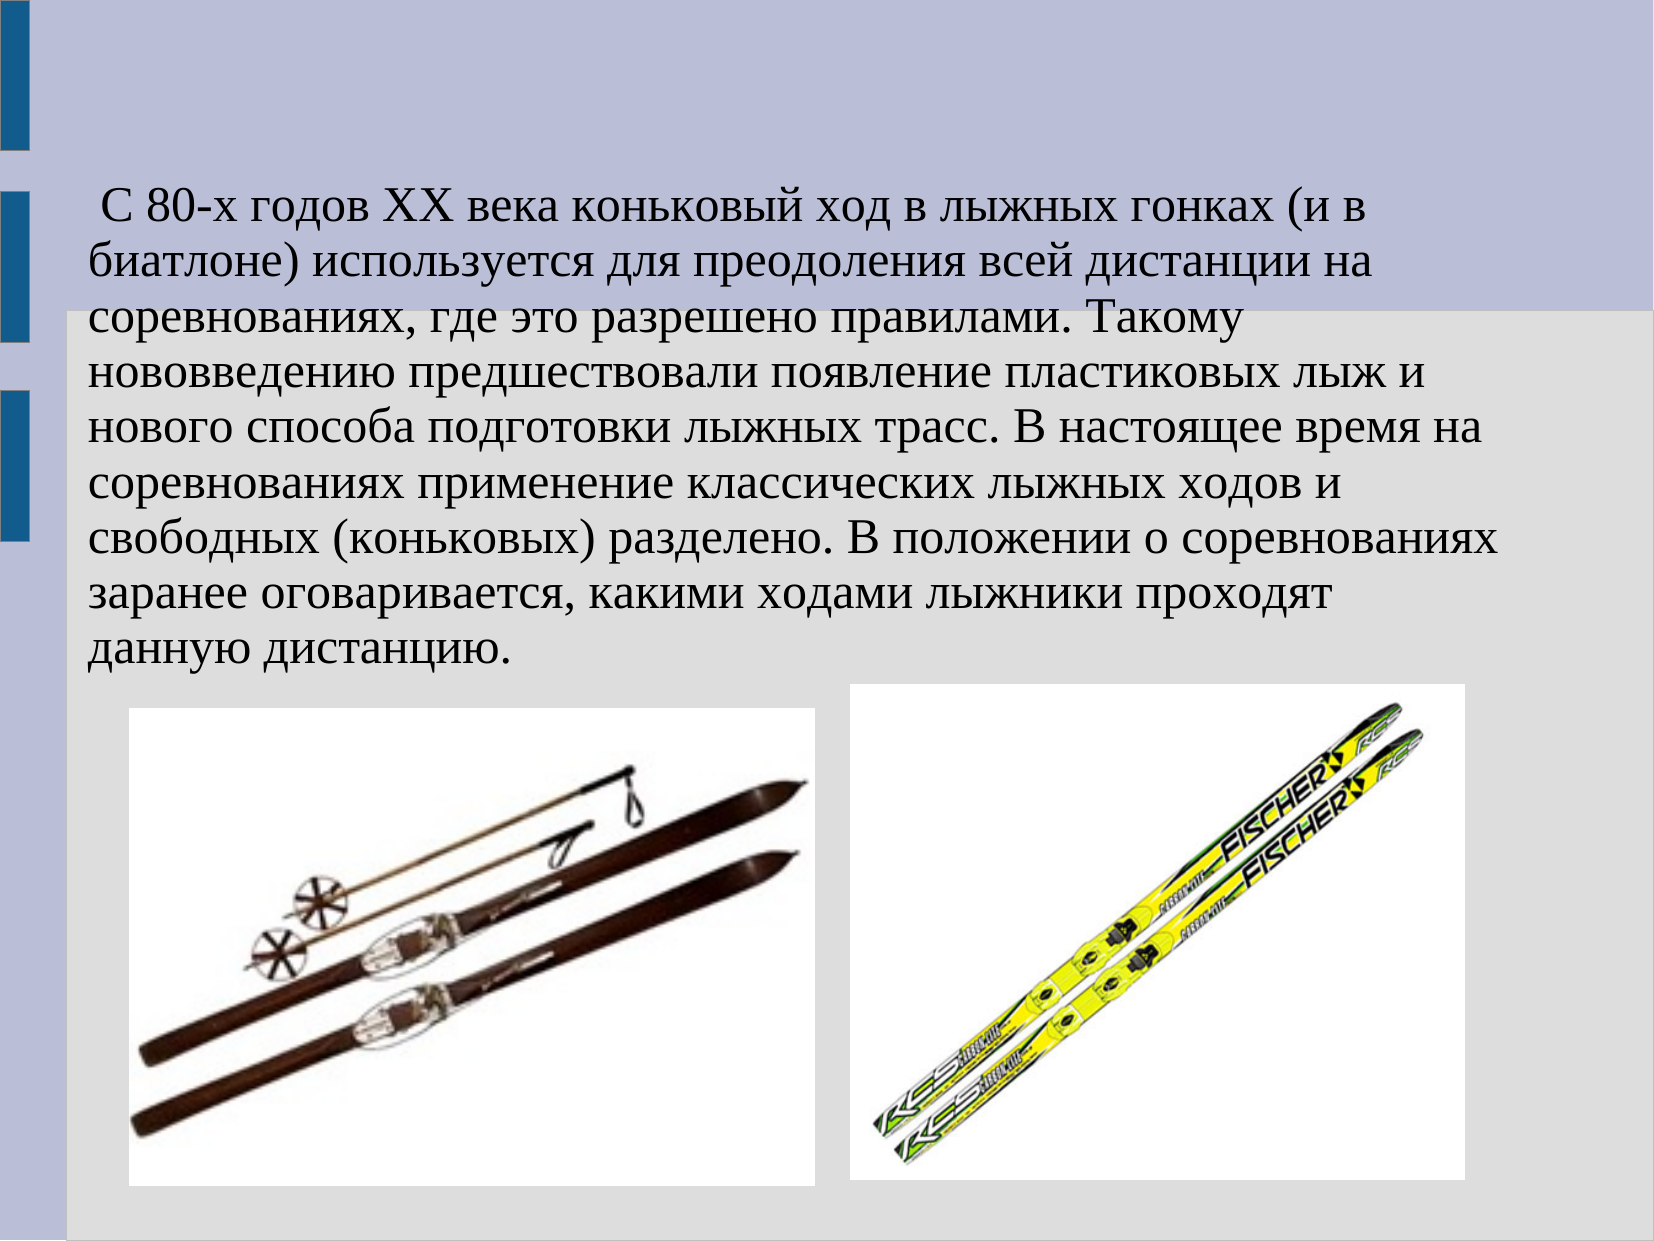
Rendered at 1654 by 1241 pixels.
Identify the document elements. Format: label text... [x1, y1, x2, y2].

picture [850, 684, 1465, 1180]
picture [129, 708, 815, 1186]
subtitle С 80-х годов XX века коньковый ход в лыжных гонках (и в биатлоне) используется для преодоления всей дистанции на соревнованиях, где это разрешено правилами. Такому нововведению предшествовали появление пластиковых лыж и нового способа подготовки лыжных трасс. В настоящее время на соревнованиях применение классических лыжных ходов и свободных (коньковых) разделено. В положении о соревнованиях заранее оговаривается, какими ходами лыжники проходят данную дистанцию. [87, 177, 1501, 1091]
